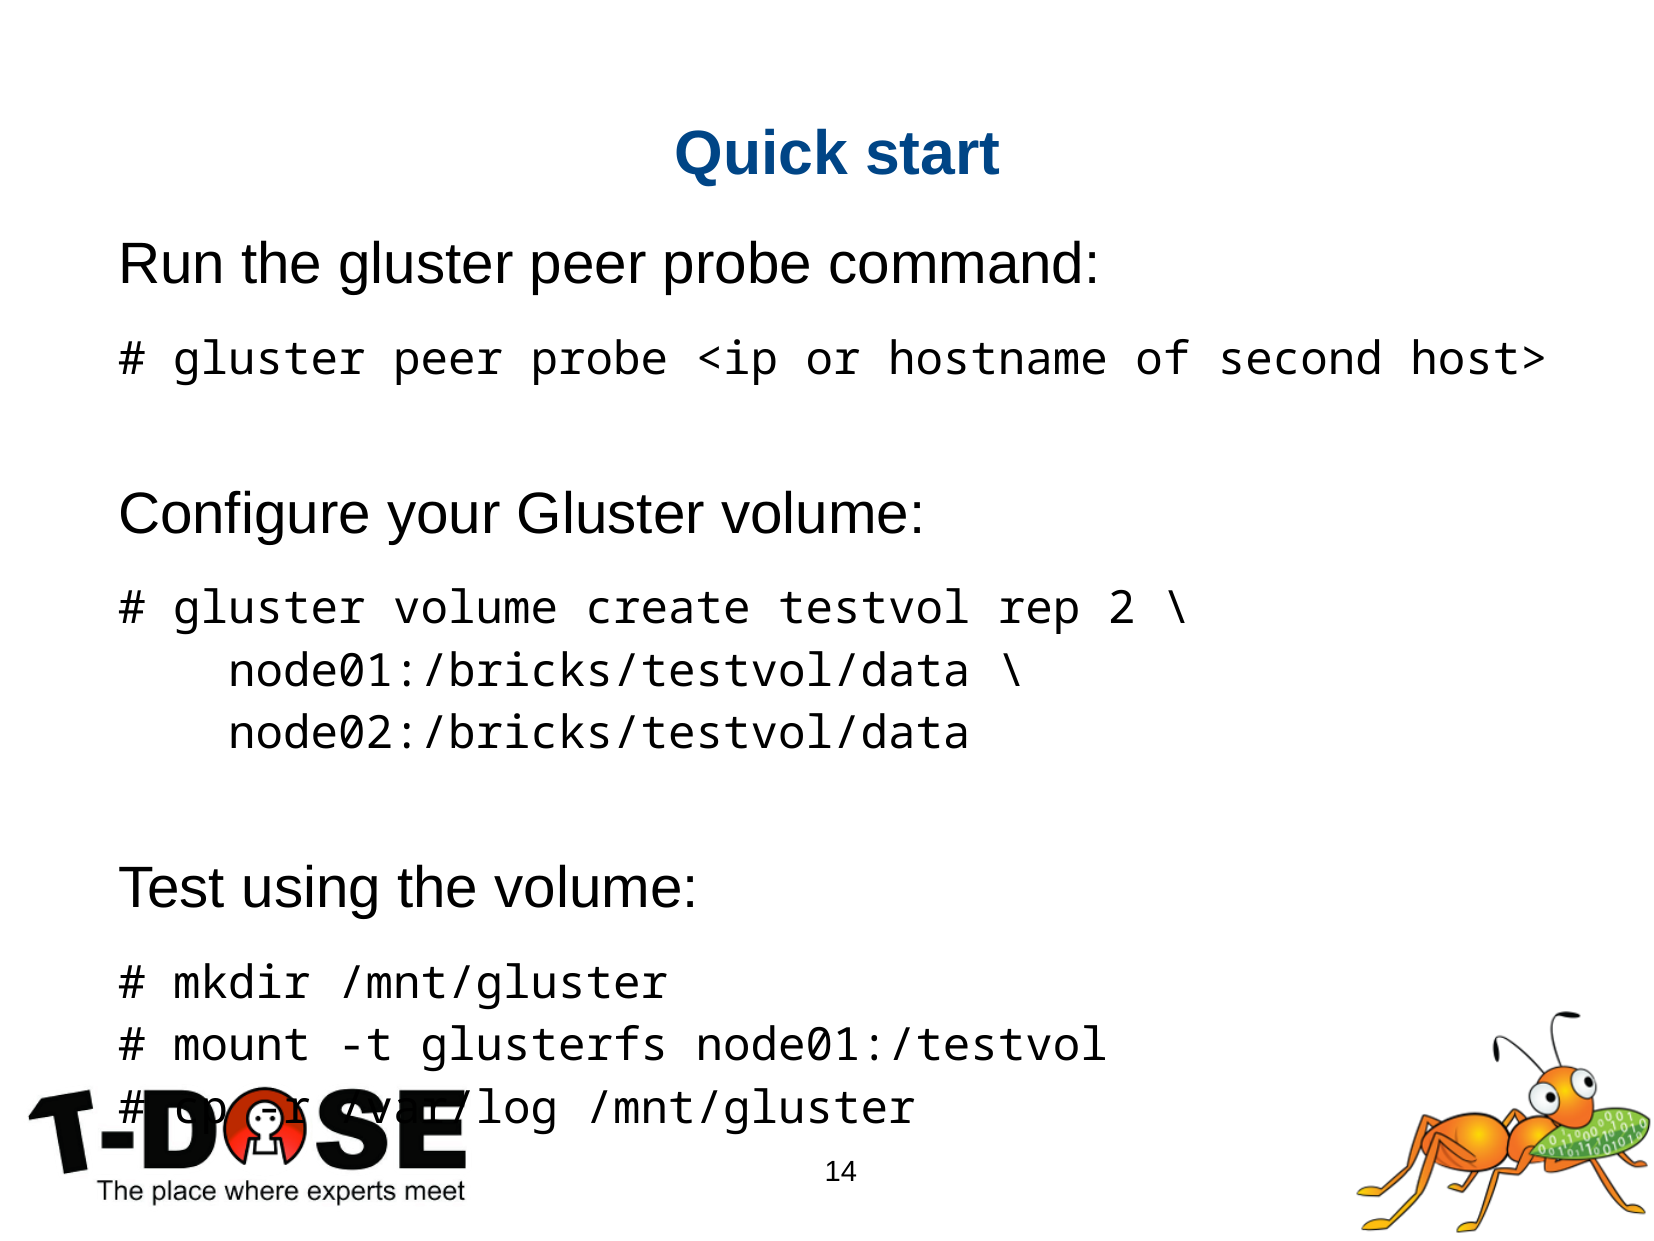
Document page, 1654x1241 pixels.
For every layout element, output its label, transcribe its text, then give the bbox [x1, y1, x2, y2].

picture [23, 1067, 481, 1214]
list Run the gluster peer probe command: # gluster peer probe <ip or hostname of second host> Configure your Gluster volume: # gluster volume create testvol rep 2 \ node01:/bricks/testvol/data \ node02:/bricks/testvol/data Test using the volume: # mkdir /mnt/gluster # mount -t glusterfs node01:/testvol # cp -r /var/log /mnt/gluster [82, 231, 1571, 951]
picture [1353, 1009, 1654, 1235]
title Quick start [82, 49, 1571, 231]
